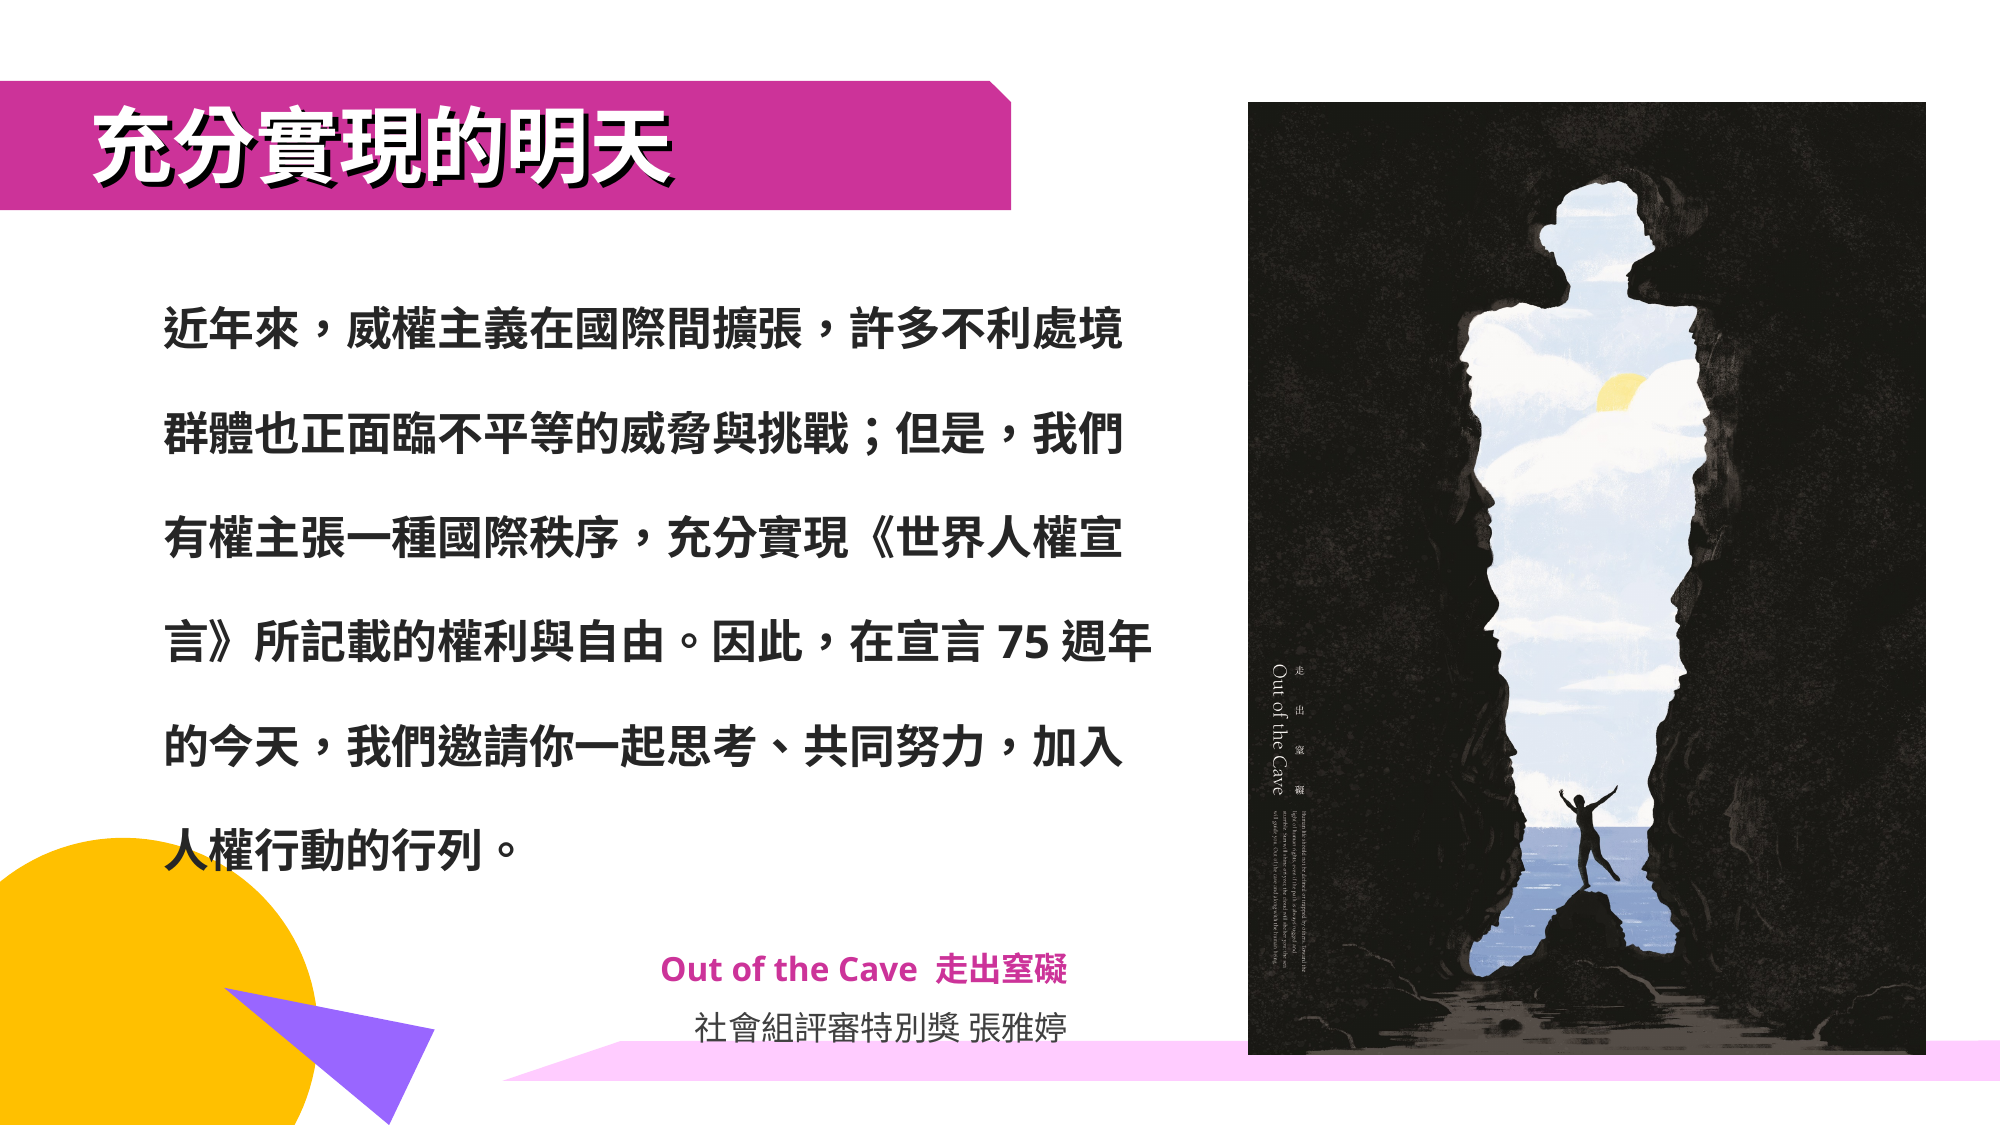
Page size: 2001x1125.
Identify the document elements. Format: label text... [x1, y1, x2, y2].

title 充分實現的明天 [74, 84, 1195, 214]
picture [1248, 102, 1926, 1055]
subtitle 近年來，威權主義在國際間擴張，許多不利處境 群體也正面臨不平等的威脅與挑戰；但是，我們 有權主張一種國際秩序，充分實現《世界人權宣 言》所記載的權利與自由。因此，在宣言75週年 的今天，我們邀請你一起思考、共同努力，加入 人權行動的行列。 [148, 235, 1179, 895]
text_box [502, 1040, 2000, 1081]
text_box Out of the Cave 走出窒礙 社會組評審特別獎 張雅婷 [645, 920, 1243, 1050]
